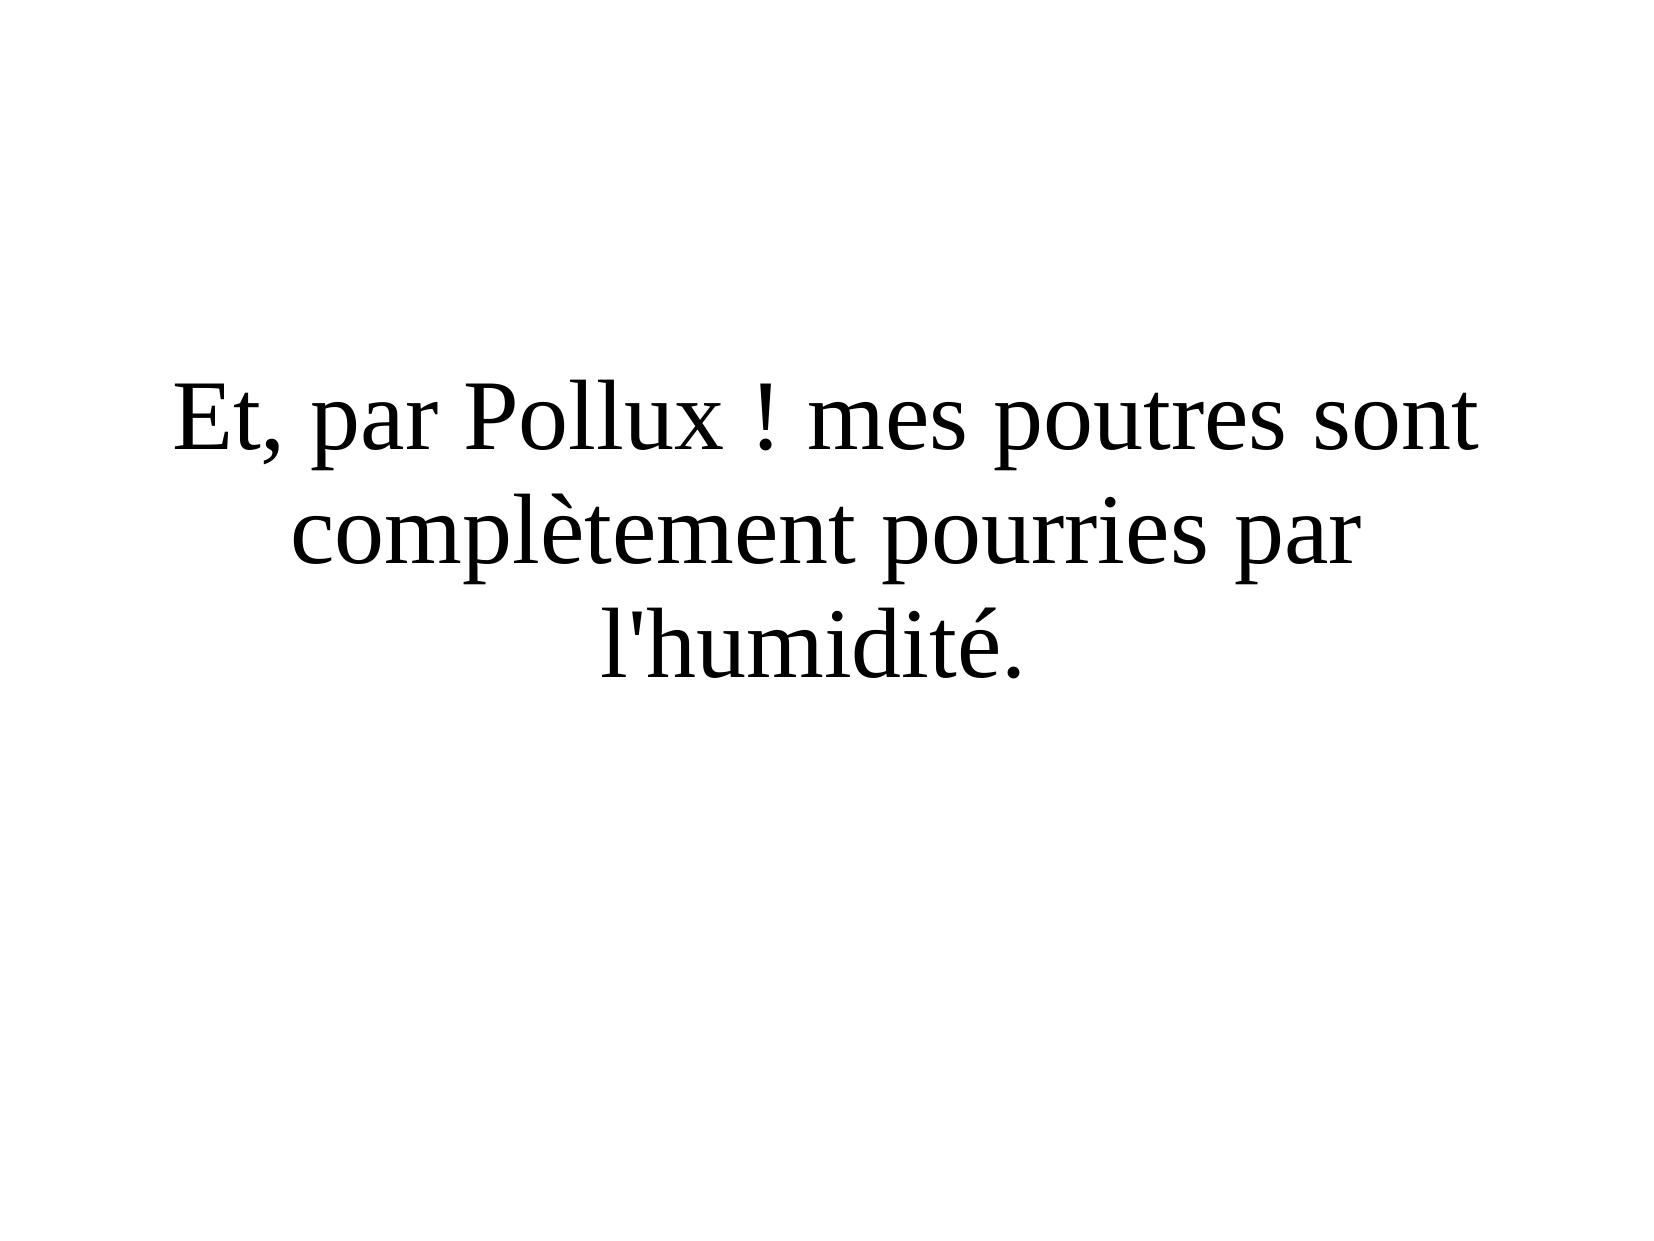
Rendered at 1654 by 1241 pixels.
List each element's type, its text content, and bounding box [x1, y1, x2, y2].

text_box Et, par Pollux ! mes poutres sont complètement pourries par l'humidité. [82, 49, 1571, 1010]
